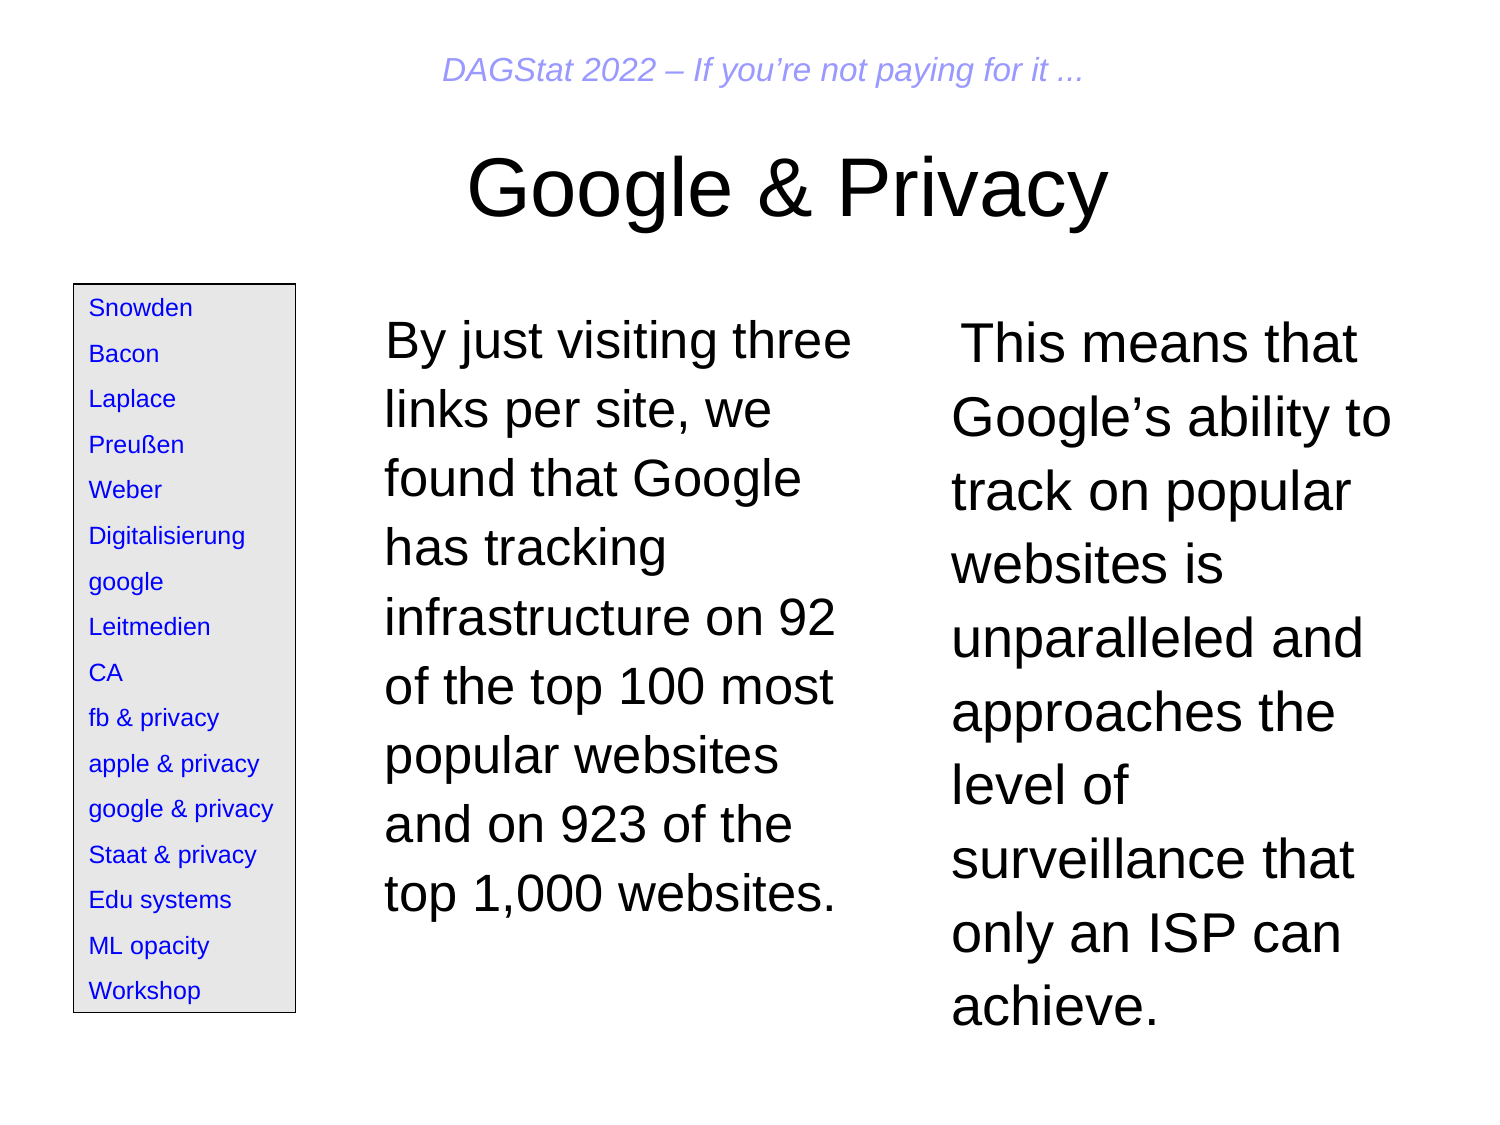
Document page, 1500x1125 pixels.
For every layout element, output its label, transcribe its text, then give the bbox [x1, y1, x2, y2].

title Google & Privacy [113, 96, 1463, 285]
list By just visiting three links per site, we found that Google has tracking infrastructure on 92 of the top 100 most popular websites and on 923 of the top 1,000 websites. [327, 299, 864, 975]
list This means that Google’s ability to track on popular websites is unparalleled and approaches the level of surveillance that only an ISP can achieve. [889, 299, 1426, 1043]
